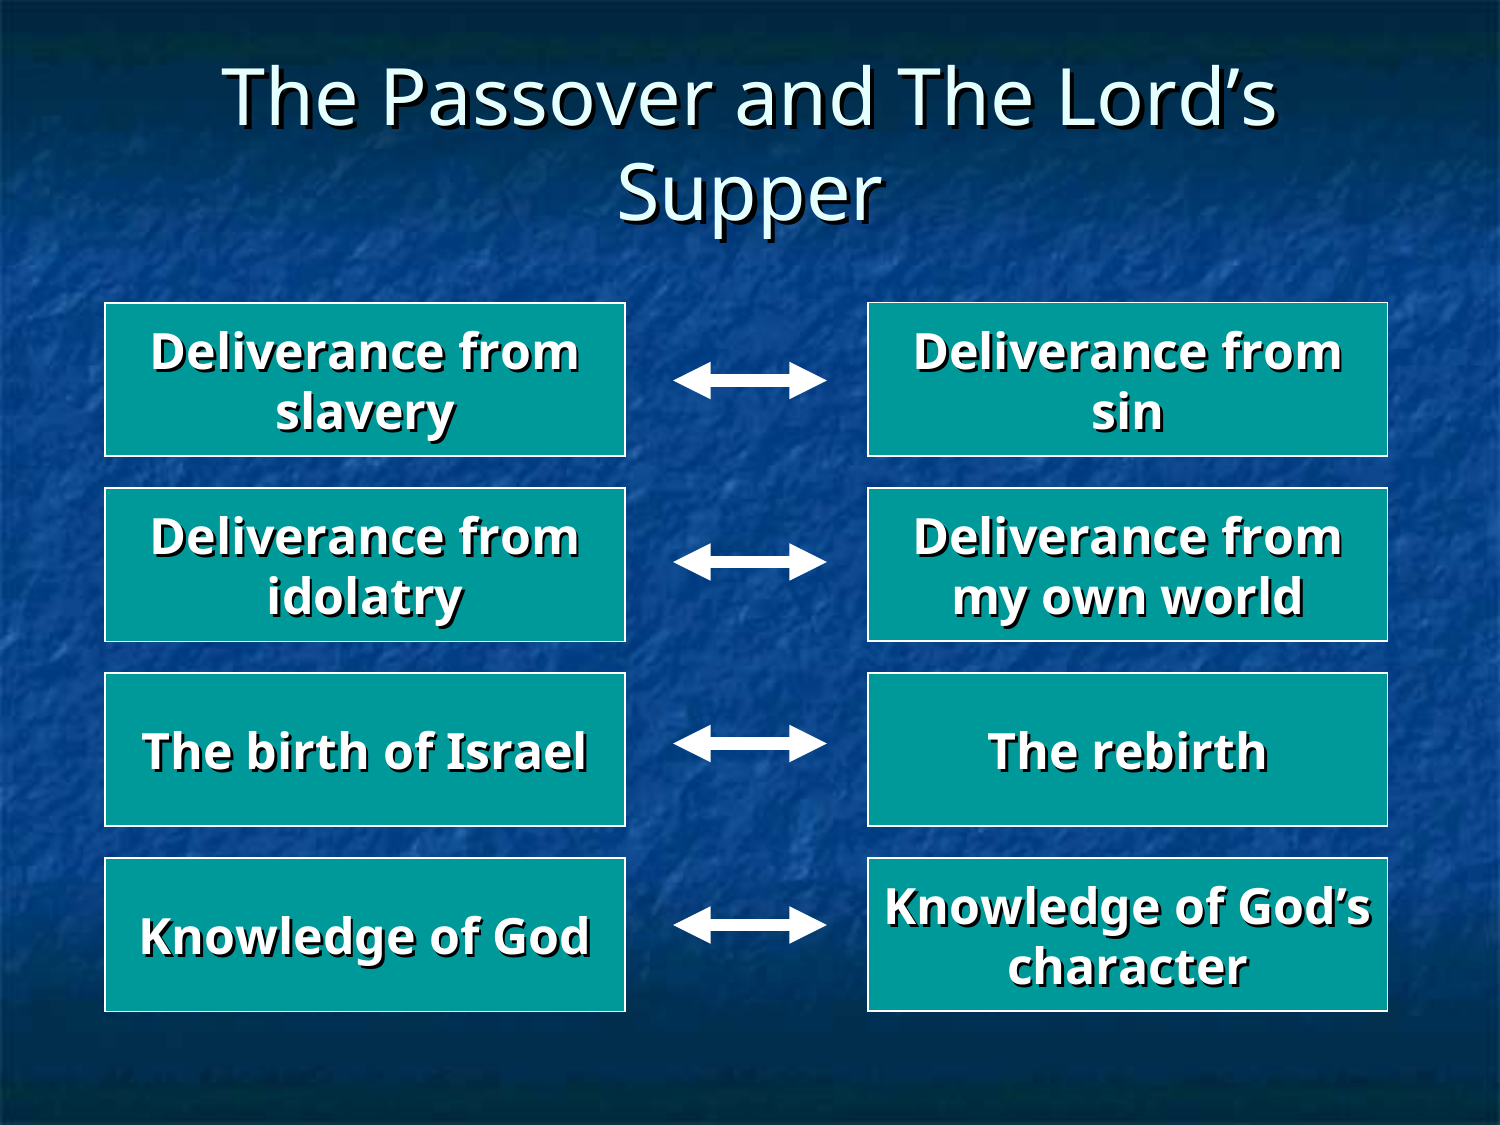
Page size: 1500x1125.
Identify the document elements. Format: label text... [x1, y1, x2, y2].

text_box Deliverance from slavery [105, 302, 625, 457]
text_box The birth of Israel [105, 672, 625, 827]
text_box Deliverance from sin [867, 302, 1388, 456]
text_box The rebirth [867, 672, 1388, 827]
picture [0, 0, 1500, 1125]
text_box Knowledge of God’s character [867, 857, 1388, 1012]
text_box Deliverance from my own world [867, 487, 1388, 642]
text_box Deliverance from idolatry [105, 487, 625, 642]
text_box Knowledge of God [105, 858, 625, 1012]
title The Passover and The Lord’s Supper [75, 62, 1426, 221]
